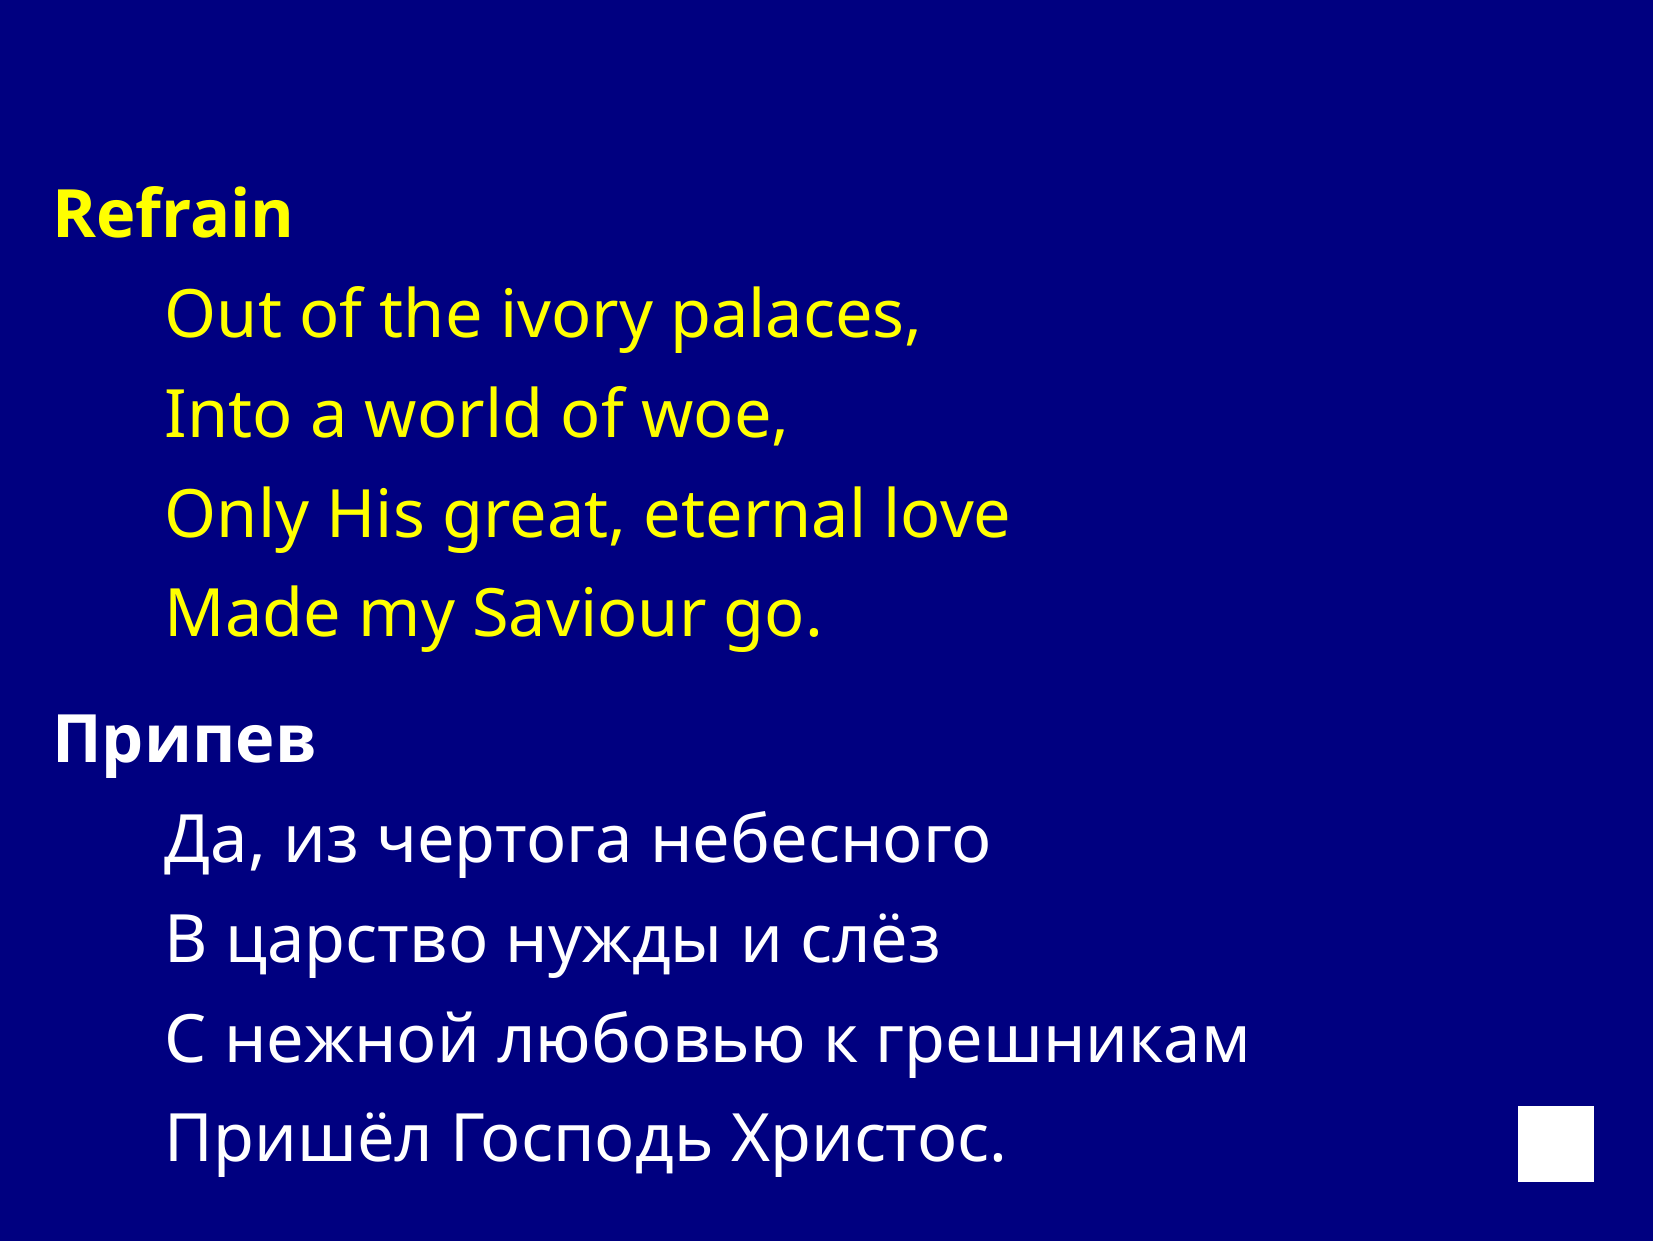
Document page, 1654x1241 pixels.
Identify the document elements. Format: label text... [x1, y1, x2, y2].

text_box Припев Да, из чертога небесного В царство нужды и слёз С нежной любовью к грешникам Пришёл Господь Христос. [37, 675, 1651, 1163]
text_box [1518, 1163, 1594, 1182]
text_box Refrain Out of the ivory palaces, Into a world of woe, Only His great, eternal love Made my Saviour go. [37, 150, 1651, 638]
